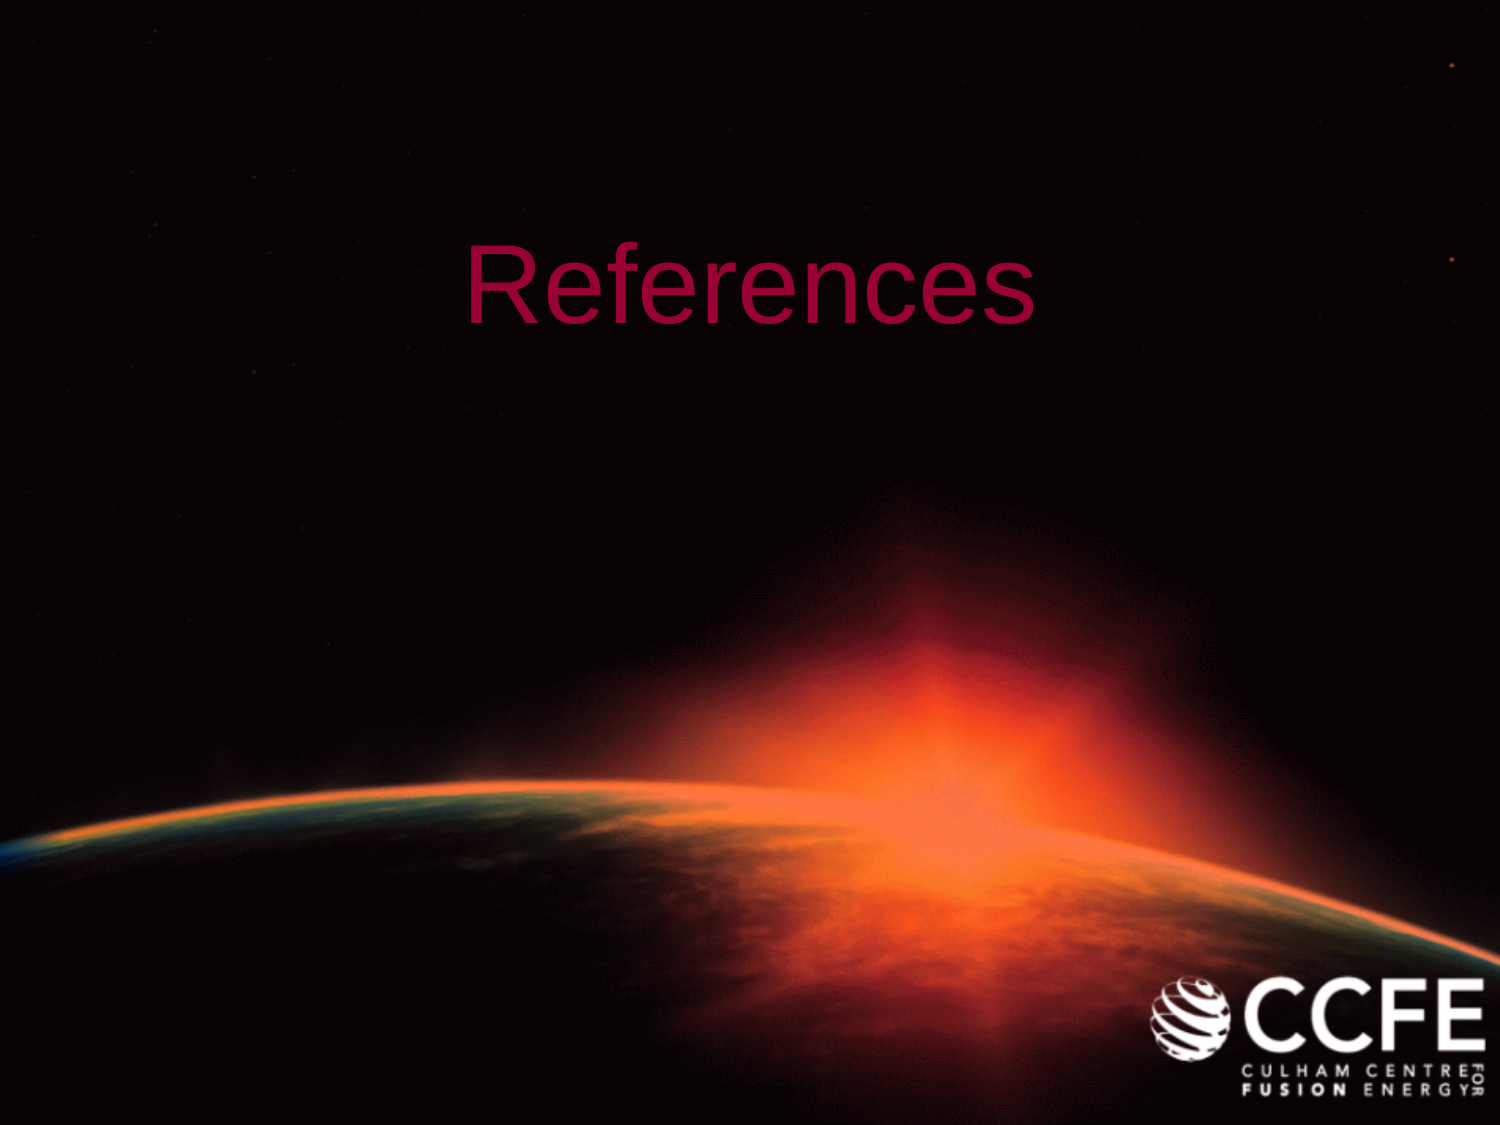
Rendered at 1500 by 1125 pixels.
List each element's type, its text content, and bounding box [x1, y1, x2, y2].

picture [0, 0, 1500, 1125]
text_box References [112, 90, 1388, 469]
